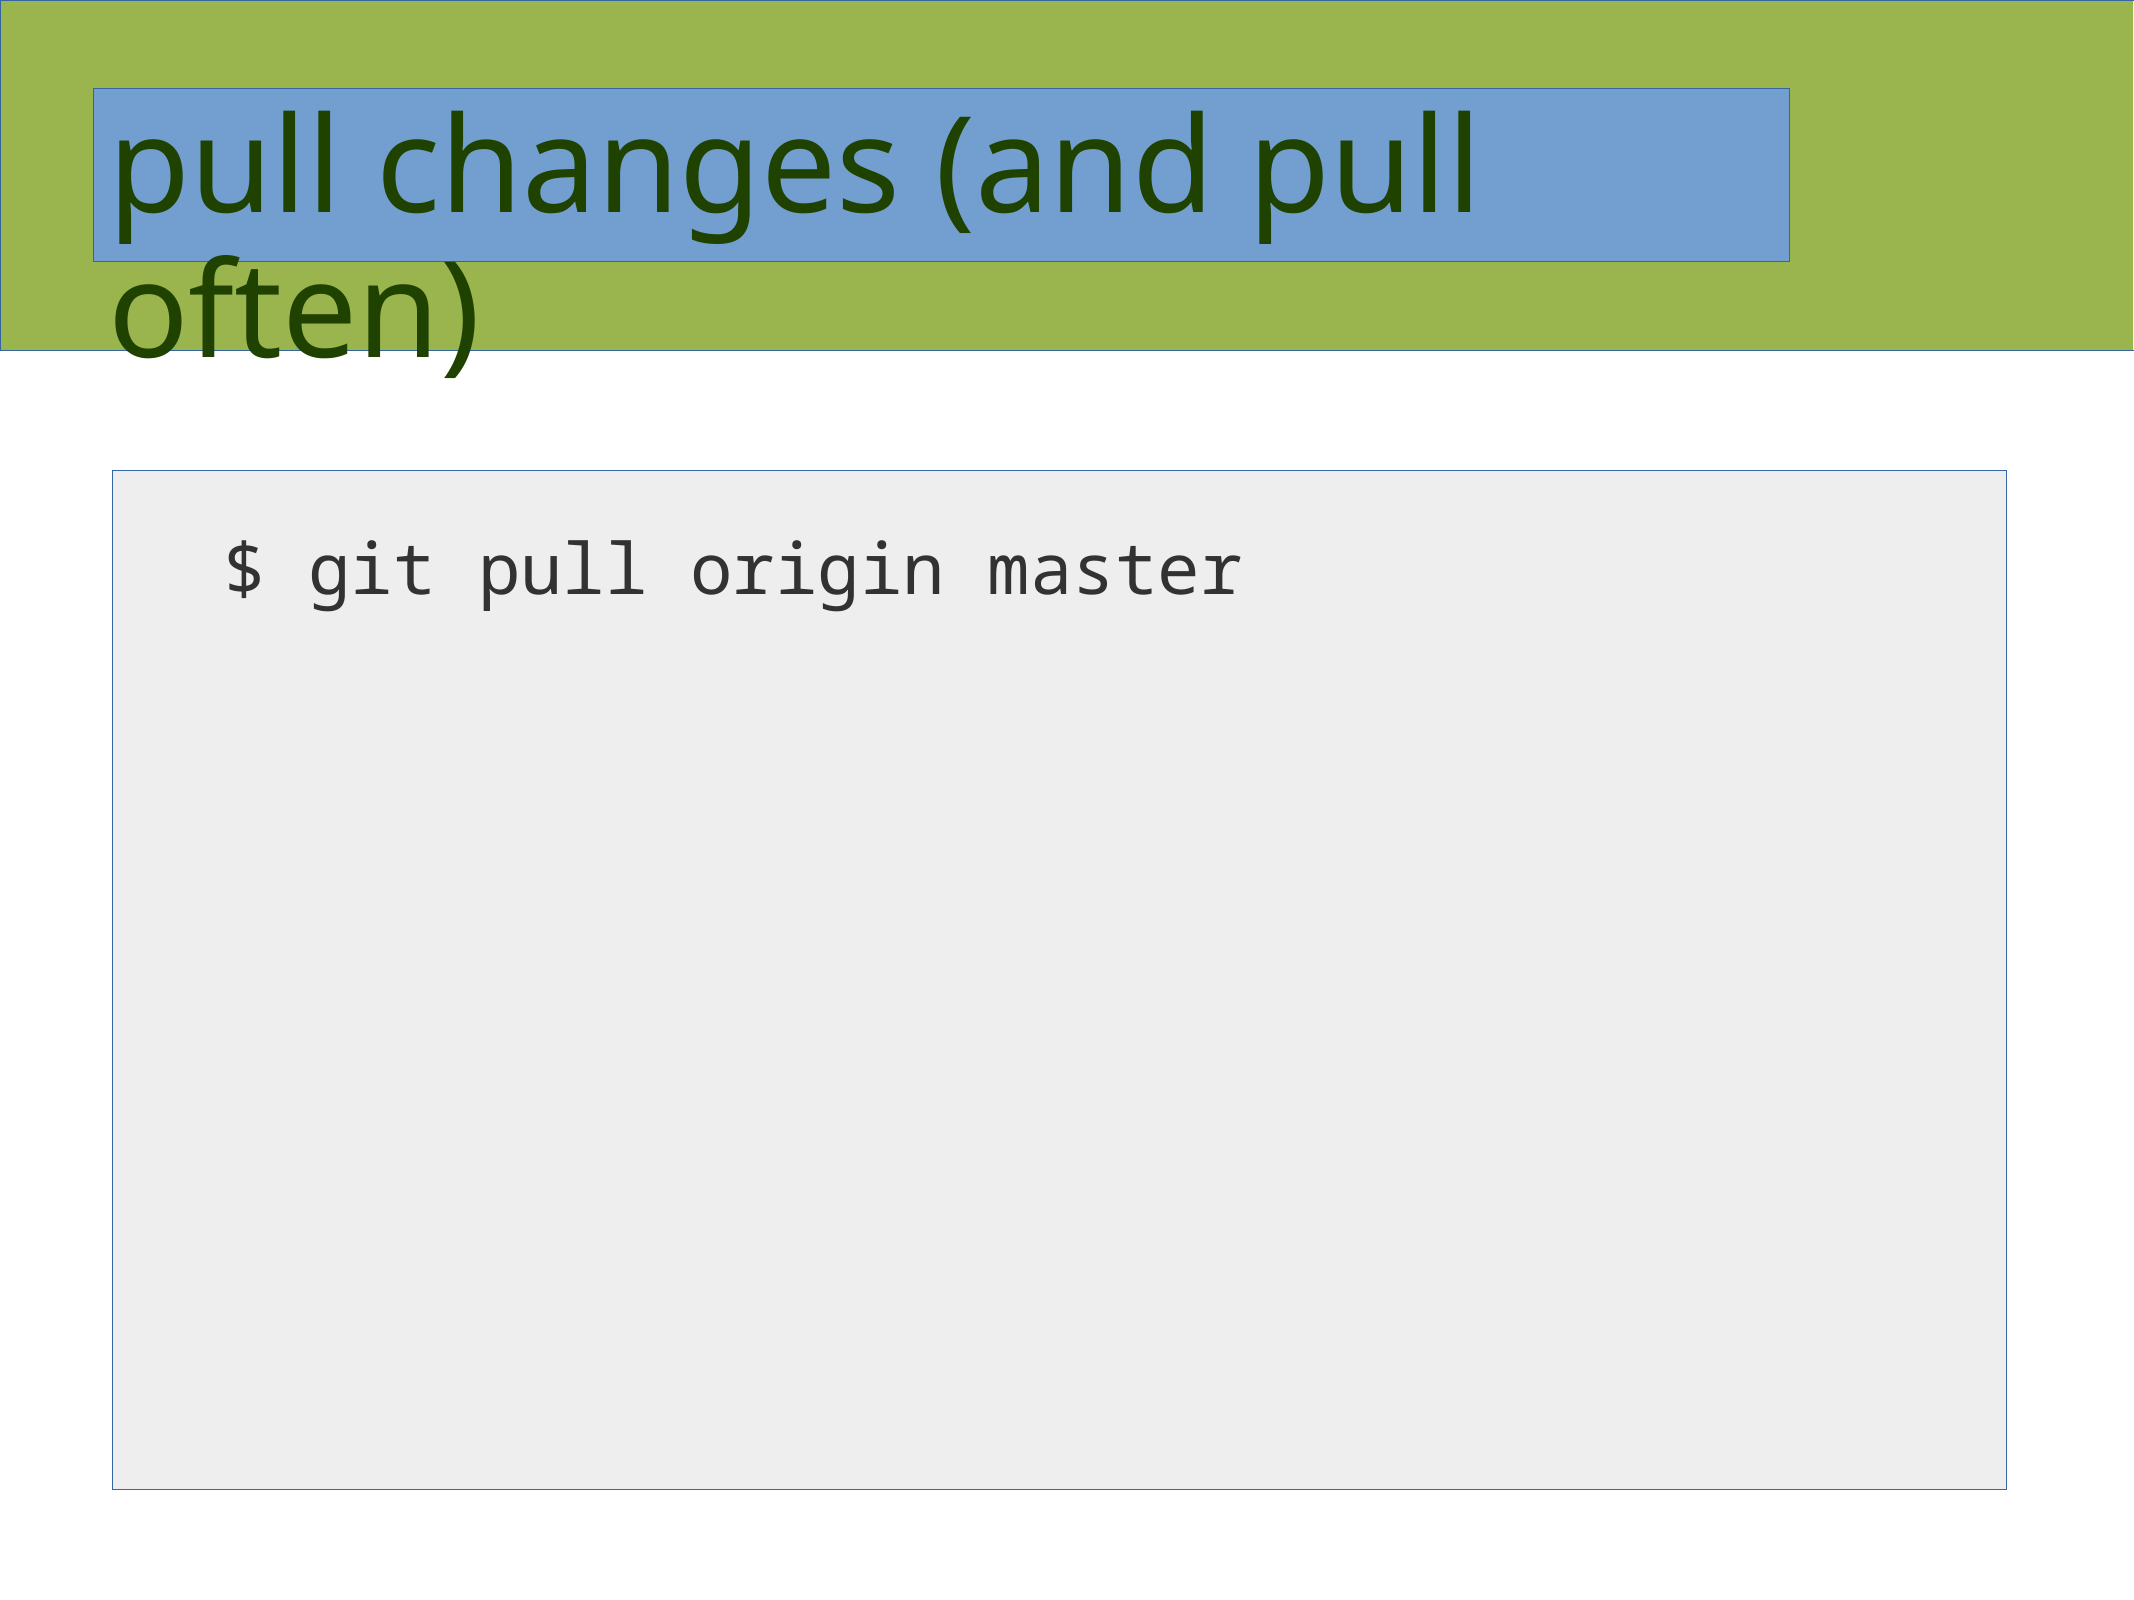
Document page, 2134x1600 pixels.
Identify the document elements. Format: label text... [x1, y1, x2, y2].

text_box $ git pull origin master [208, 570, 1926, 1413]
text_box pull changes (and pull often) [93, 88, 1790, 372]
text_box [112, 470, 2007, 1490]
text_box [0, 0, 2134, 351]
